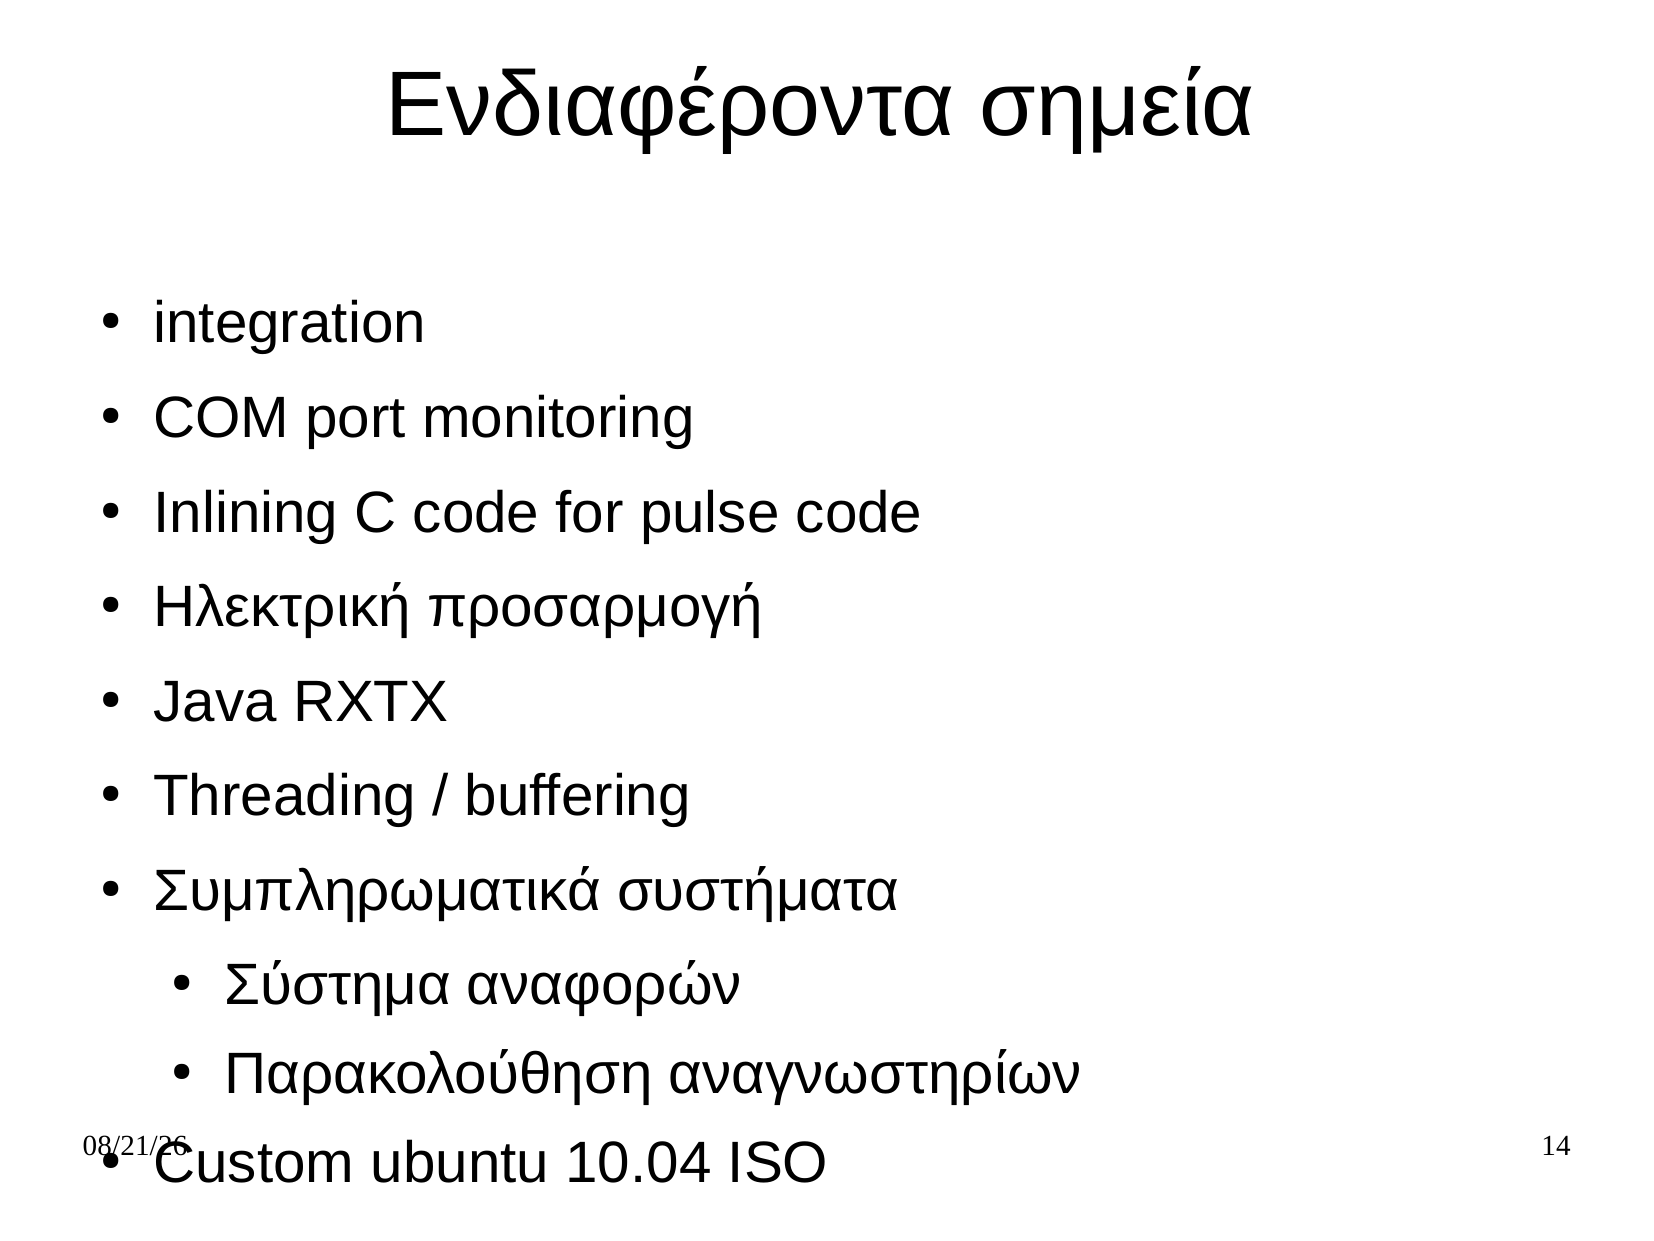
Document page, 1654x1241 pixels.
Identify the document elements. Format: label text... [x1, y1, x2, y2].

title Ενδιαφέροντα σημεία [76, 7, 1565, 200]
list integration COM port monitoring Inlining C code for pulse code Ηλεκτρική προσαρμογή Java RXTX Τhreading / buffering Συμπληρωματικά συστήματα Σύστημα αναφορών Παρακολούθηση αναγνωστηρίων Custom ubuntu 10.04 ISO [82, 290, 1571, 1241]
